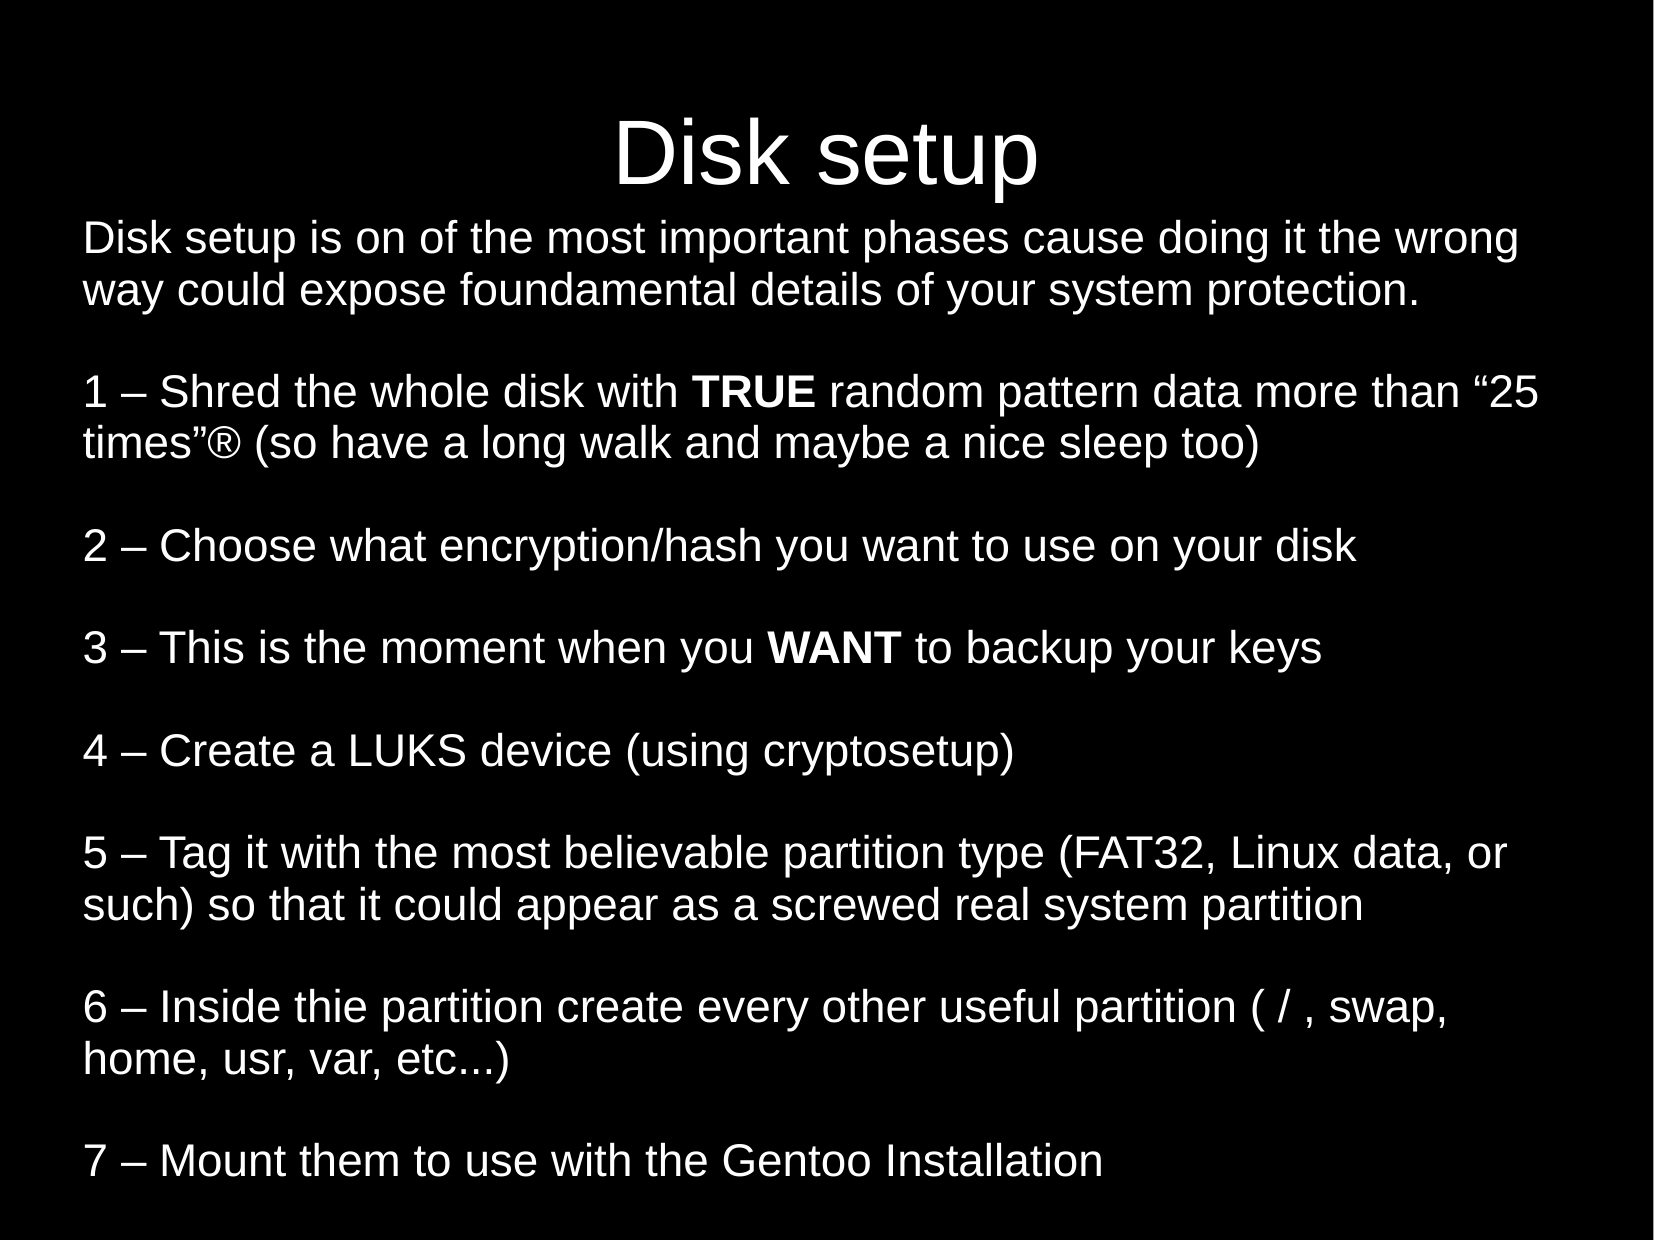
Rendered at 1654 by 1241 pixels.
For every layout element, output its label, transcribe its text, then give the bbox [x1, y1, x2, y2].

subtitle Disk setup is on of the most important phases cause doing it the wrong way could expose foundamental details of your system protection. 1 – Shred the whole disk with TRUE random pattern data more than “25 times”® (so have a long walk and maybe a nice sleep too) 2 – Choose what encryption/hash you want to use on your disk 3 – This is the moment when you WANT to backup your keys 4 – Create a LUKS device (using cryptosetup) 5 – Tag it with the most believable partition type (FAT32, Linux data, or such) so that it could appear as a screwed real system partition 6 – Inside thie partition create every other useful partition ( / , swap, home, usr, var, etc...) 7 – Mount them to use with the Gentoo Installation [82, 212, 1571, 1187]
title Disk setup [82, 50, 1571, 212]
